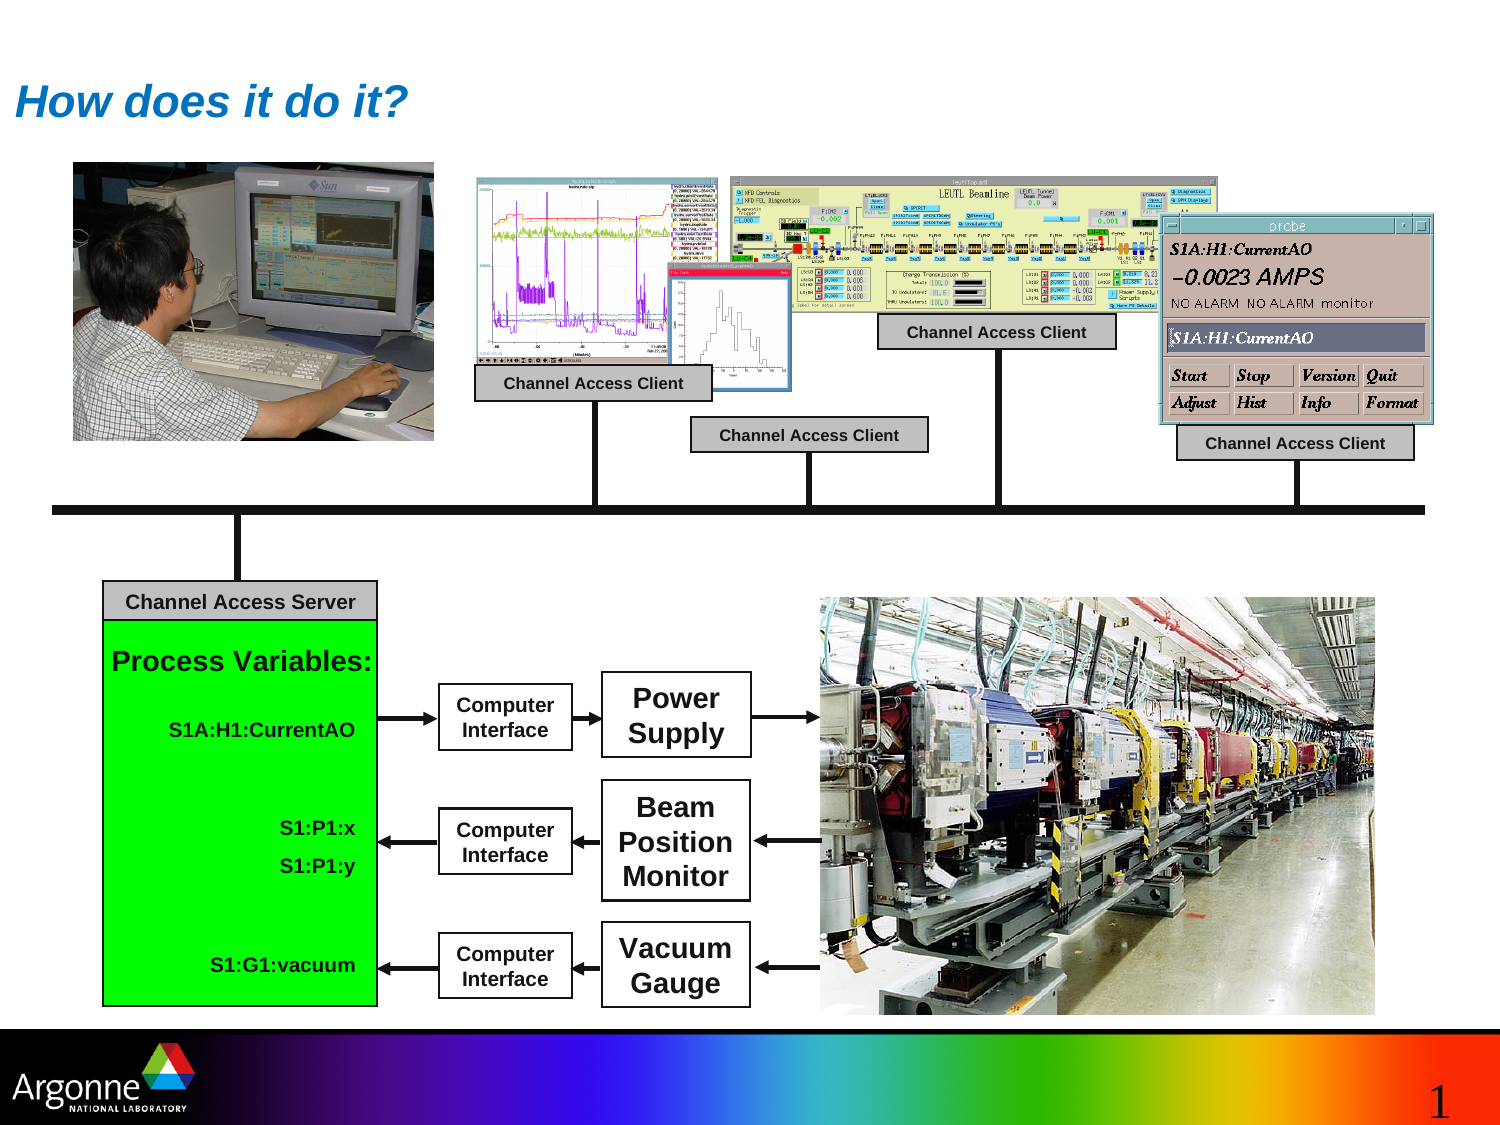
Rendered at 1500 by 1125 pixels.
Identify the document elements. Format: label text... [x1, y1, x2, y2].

picture [730, 176, 1434, 425]
text_box [103, 622, 377, 634]
text_box [103, 686, 377, 1007]
text_box Computer Interface [439, 684, 572, 750]
text_box Channel Access Server [103, 580, 379, 622]
text_box [820, 597, 1375, 1015]
text_box Vacuum Gauge [601, 921, 751, 1008]
text_box Channel Access Client [878, 313, 1116, 350]
text_box S1A:H1:CurrentAO S1:P1:x S1:P1:y S1:G1:vacuum [125, 708, 371, 985]
picture [0, 1029, 1500, 1125]
text_box Process Variables: [95, 634, 390, 686]
text_box Channel Access Client [690, 416, 929, 453]
text_box [73, 162, 434, 441]
text_box Channel Access Client [1176, 424, 1415, 461]
text_box Power Supply [602, 671, 751, 758]
title How does it do it? [0, 78, 1438, 136]
text_box [476, 177, 792, 392]
text_box Computer Interface [439, 932, 572, 999]
text_box Channel Access Client [475, 365, 713, 401]
text_box Beam Position Monitor [601, 780, 751, 901]
text_box Computer Interface [439, 808, 572, 874]
